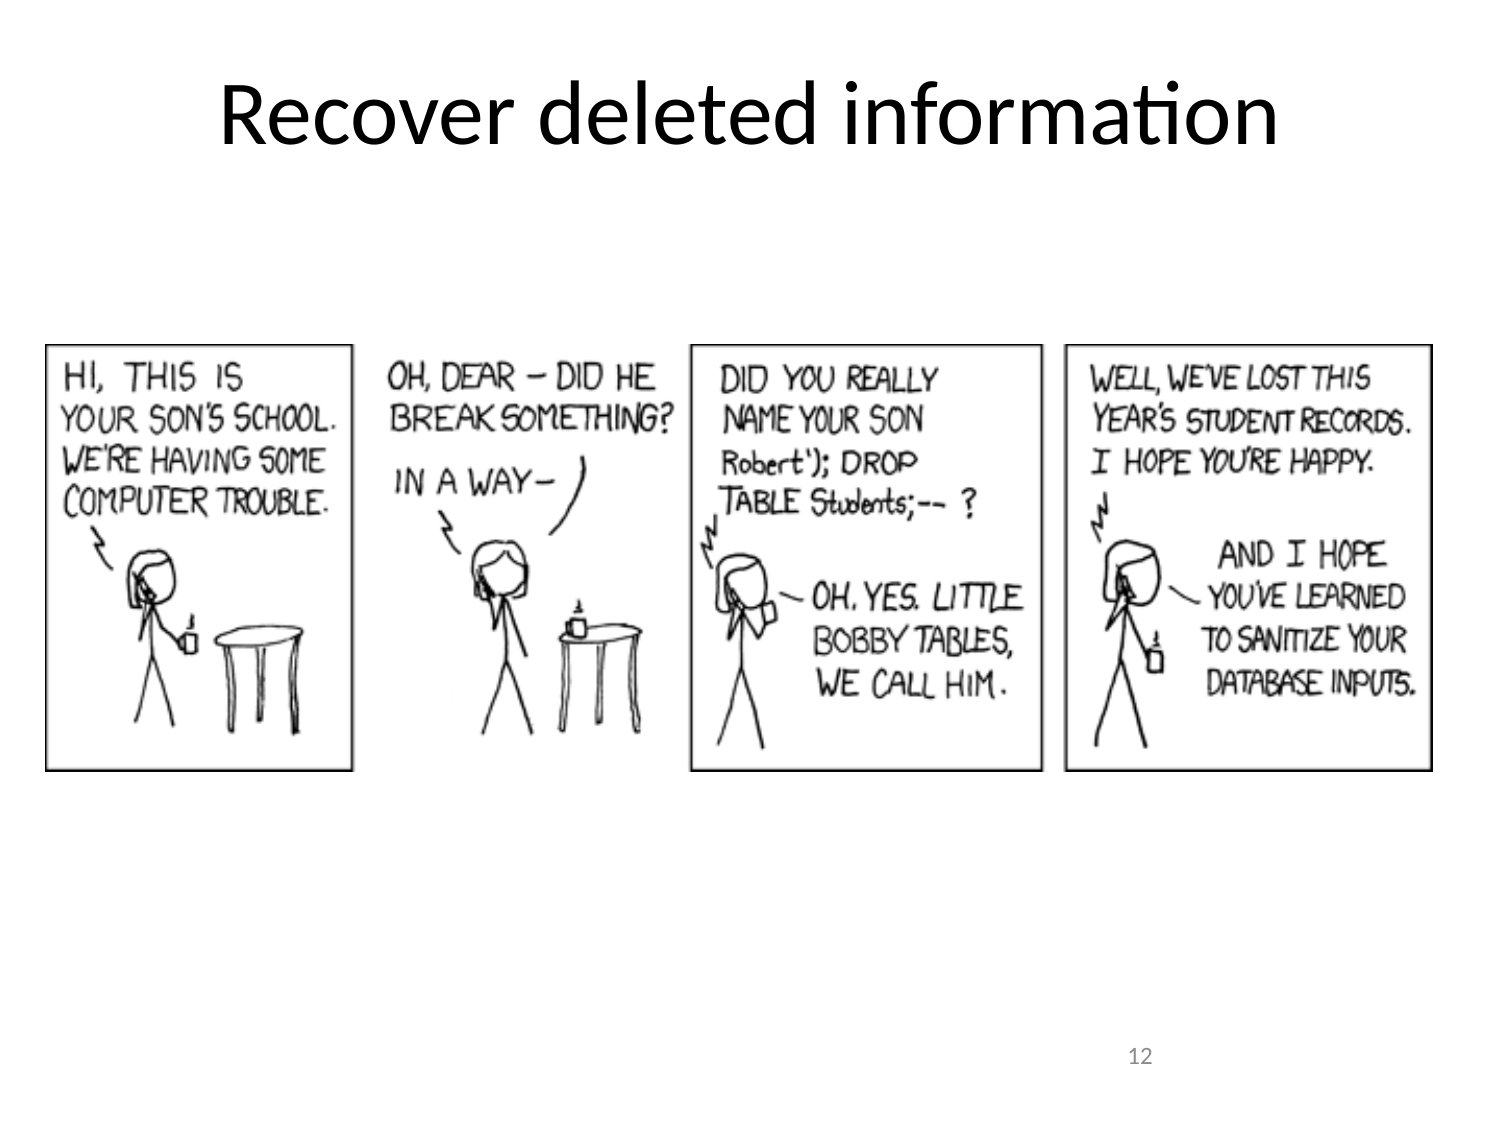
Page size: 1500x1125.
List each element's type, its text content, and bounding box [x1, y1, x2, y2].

text_box <number> [1112, 1024, 1463, 1085]
picture [45, 344, 1433, 773]
title Recover deleted information [75, 45, 1425, 233]
